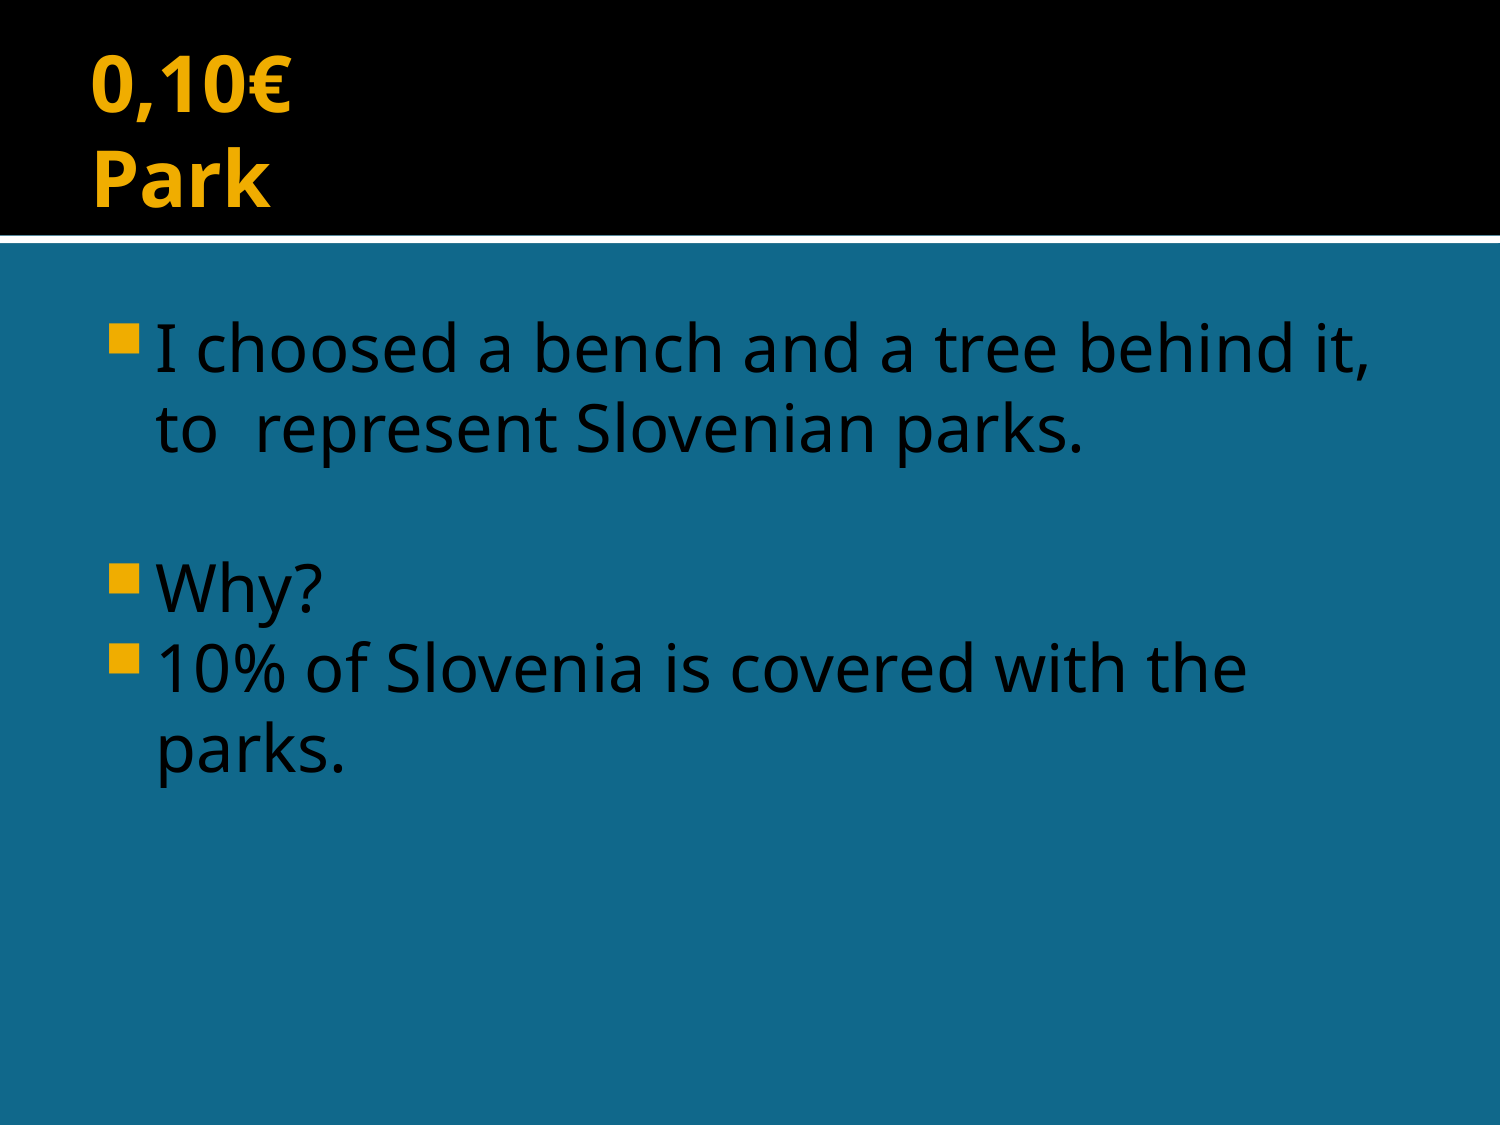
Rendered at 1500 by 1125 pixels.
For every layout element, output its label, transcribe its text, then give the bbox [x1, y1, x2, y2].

list I choosed a bench and a tree behind it, to represent Slovenian parks. Why? 10% of Slovenia is covered with the parks. [75, 291, 1425, 1050]
title 0,10€ Park [75, 25, 1425, 231]
